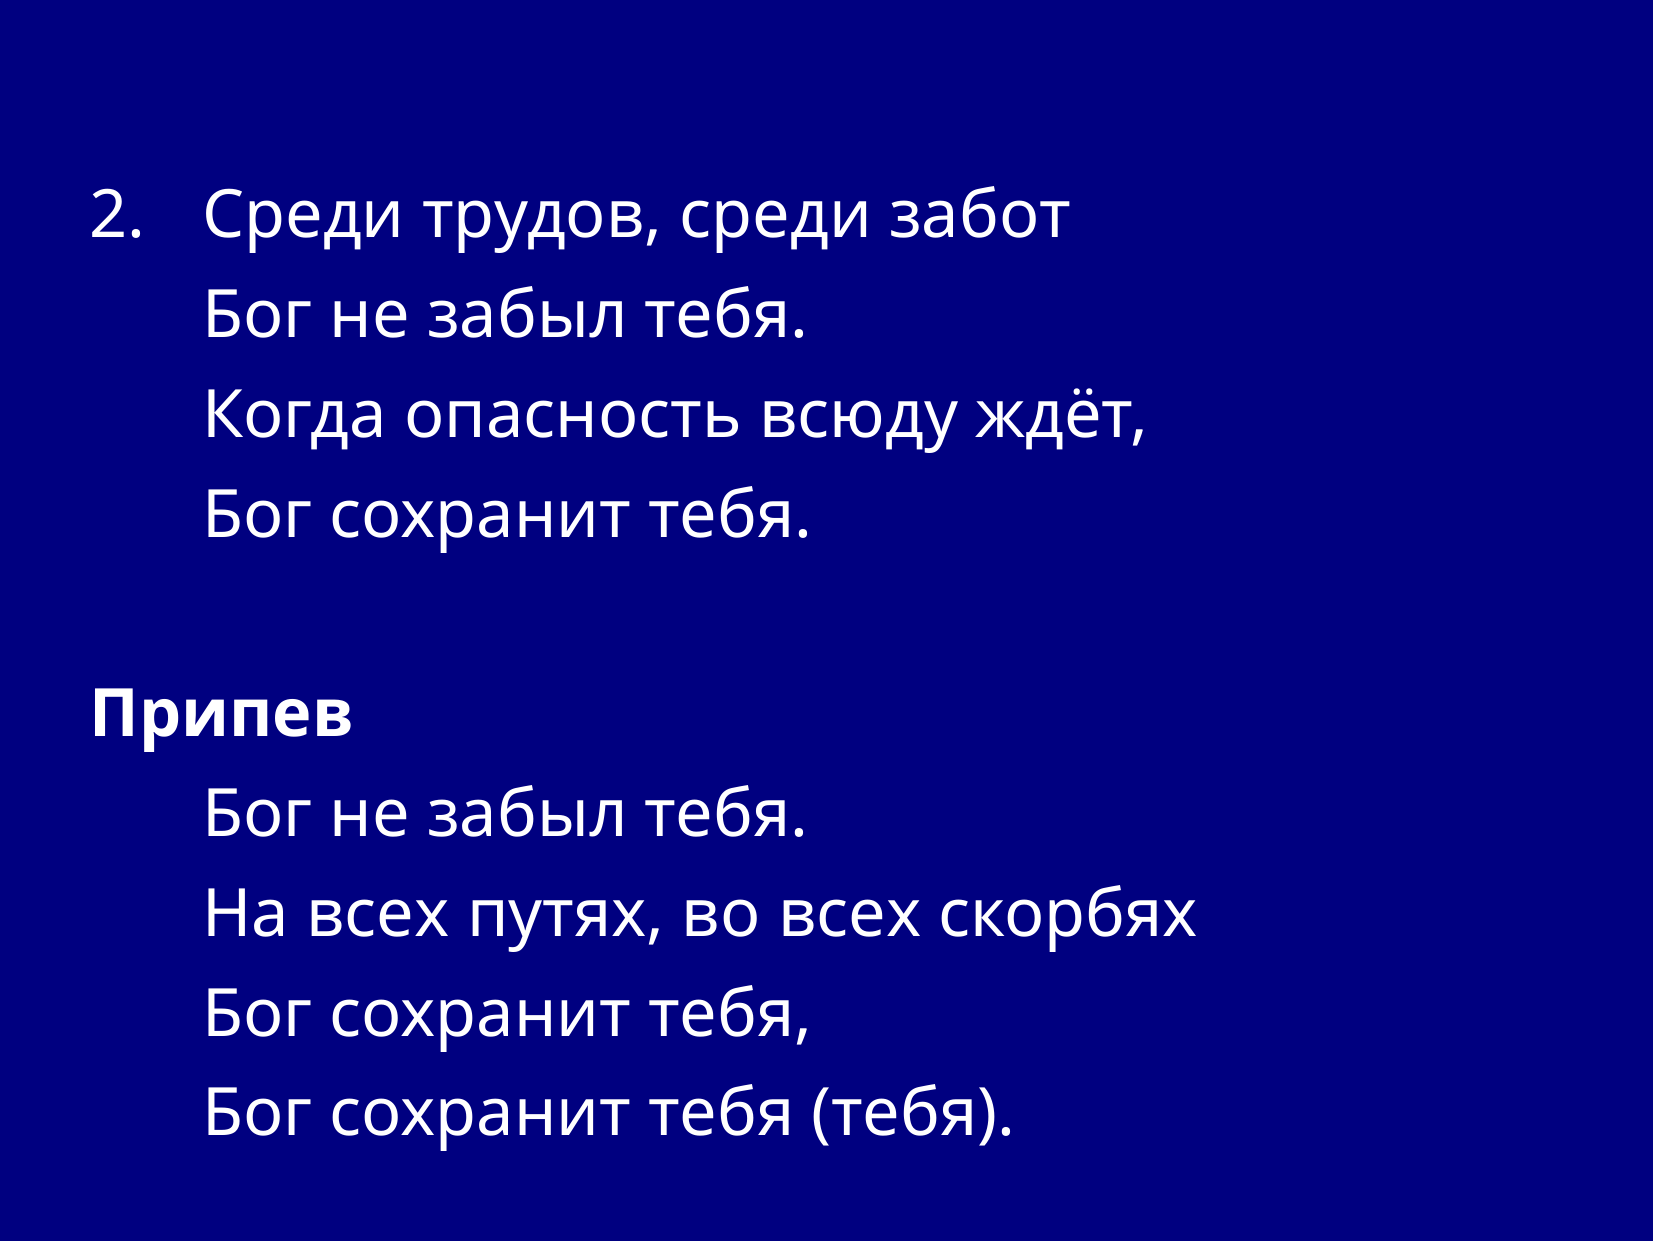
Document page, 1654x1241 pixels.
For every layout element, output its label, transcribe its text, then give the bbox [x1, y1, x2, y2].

text_box 2. Среди трудов, среди забот Бог не забыл тебя. Когда опасность всюду ждёт, Бог сохранит тебя. Припев Бог не забыл тебя. На всех путях, во всех скорбях Бог сохранит тебя, Бог сохранит тебя (тебя). [75, 150, 1576, 1163]
